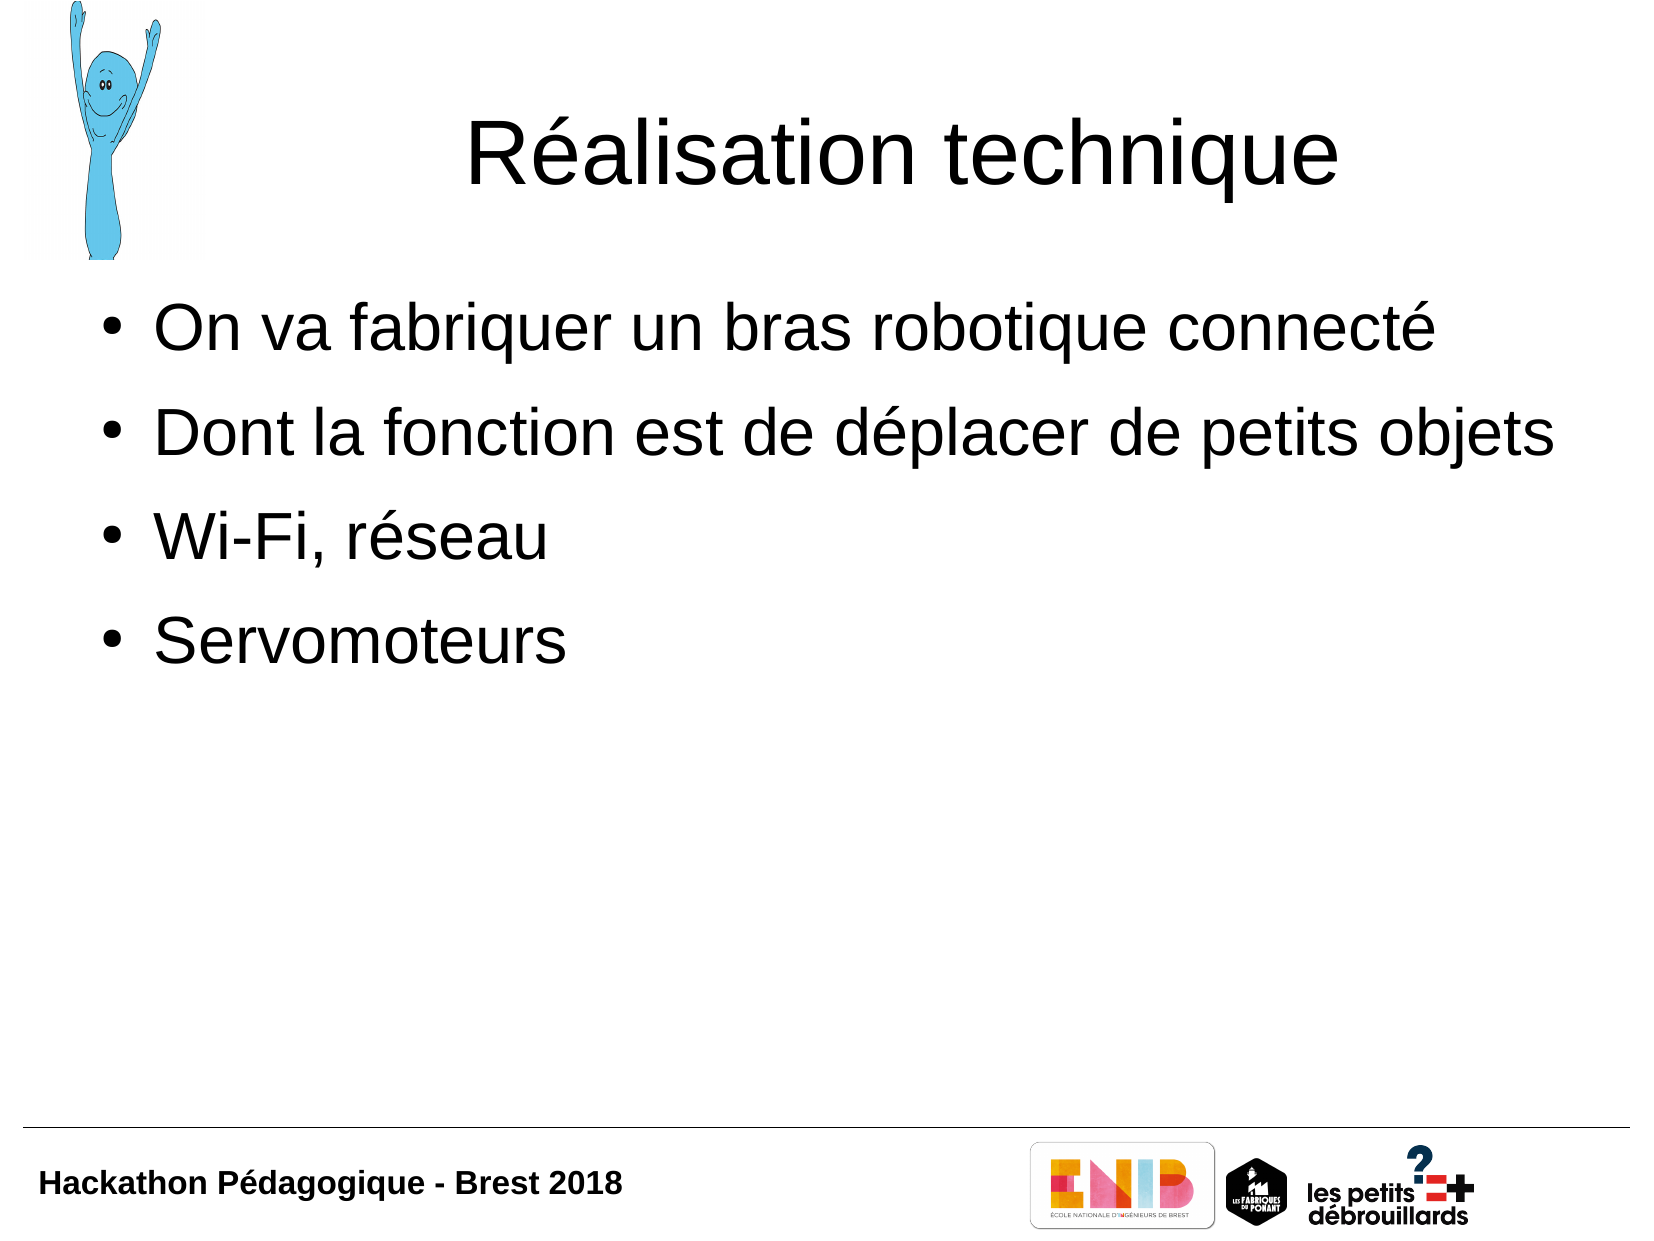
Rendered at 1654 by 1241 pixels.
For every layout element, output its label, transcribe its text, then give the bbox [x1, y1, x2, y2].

picture [24, 1, 206, 260]
title Réalisation technique [236, 49, 1571, 257]
picture [1015, 1127, 1287, 1241]
picture [1308, 1145, 1474, 1225]
text_box Hackathon Pédagogique - Brest 2018 [23, 1157, 945, 1211]
list On va fabriquer un bras robotique connecté Dont la fonction est de déplacer de petits objets Wi-Fi, réseau Servomoteurs [82, 290, 1571, 1109]
